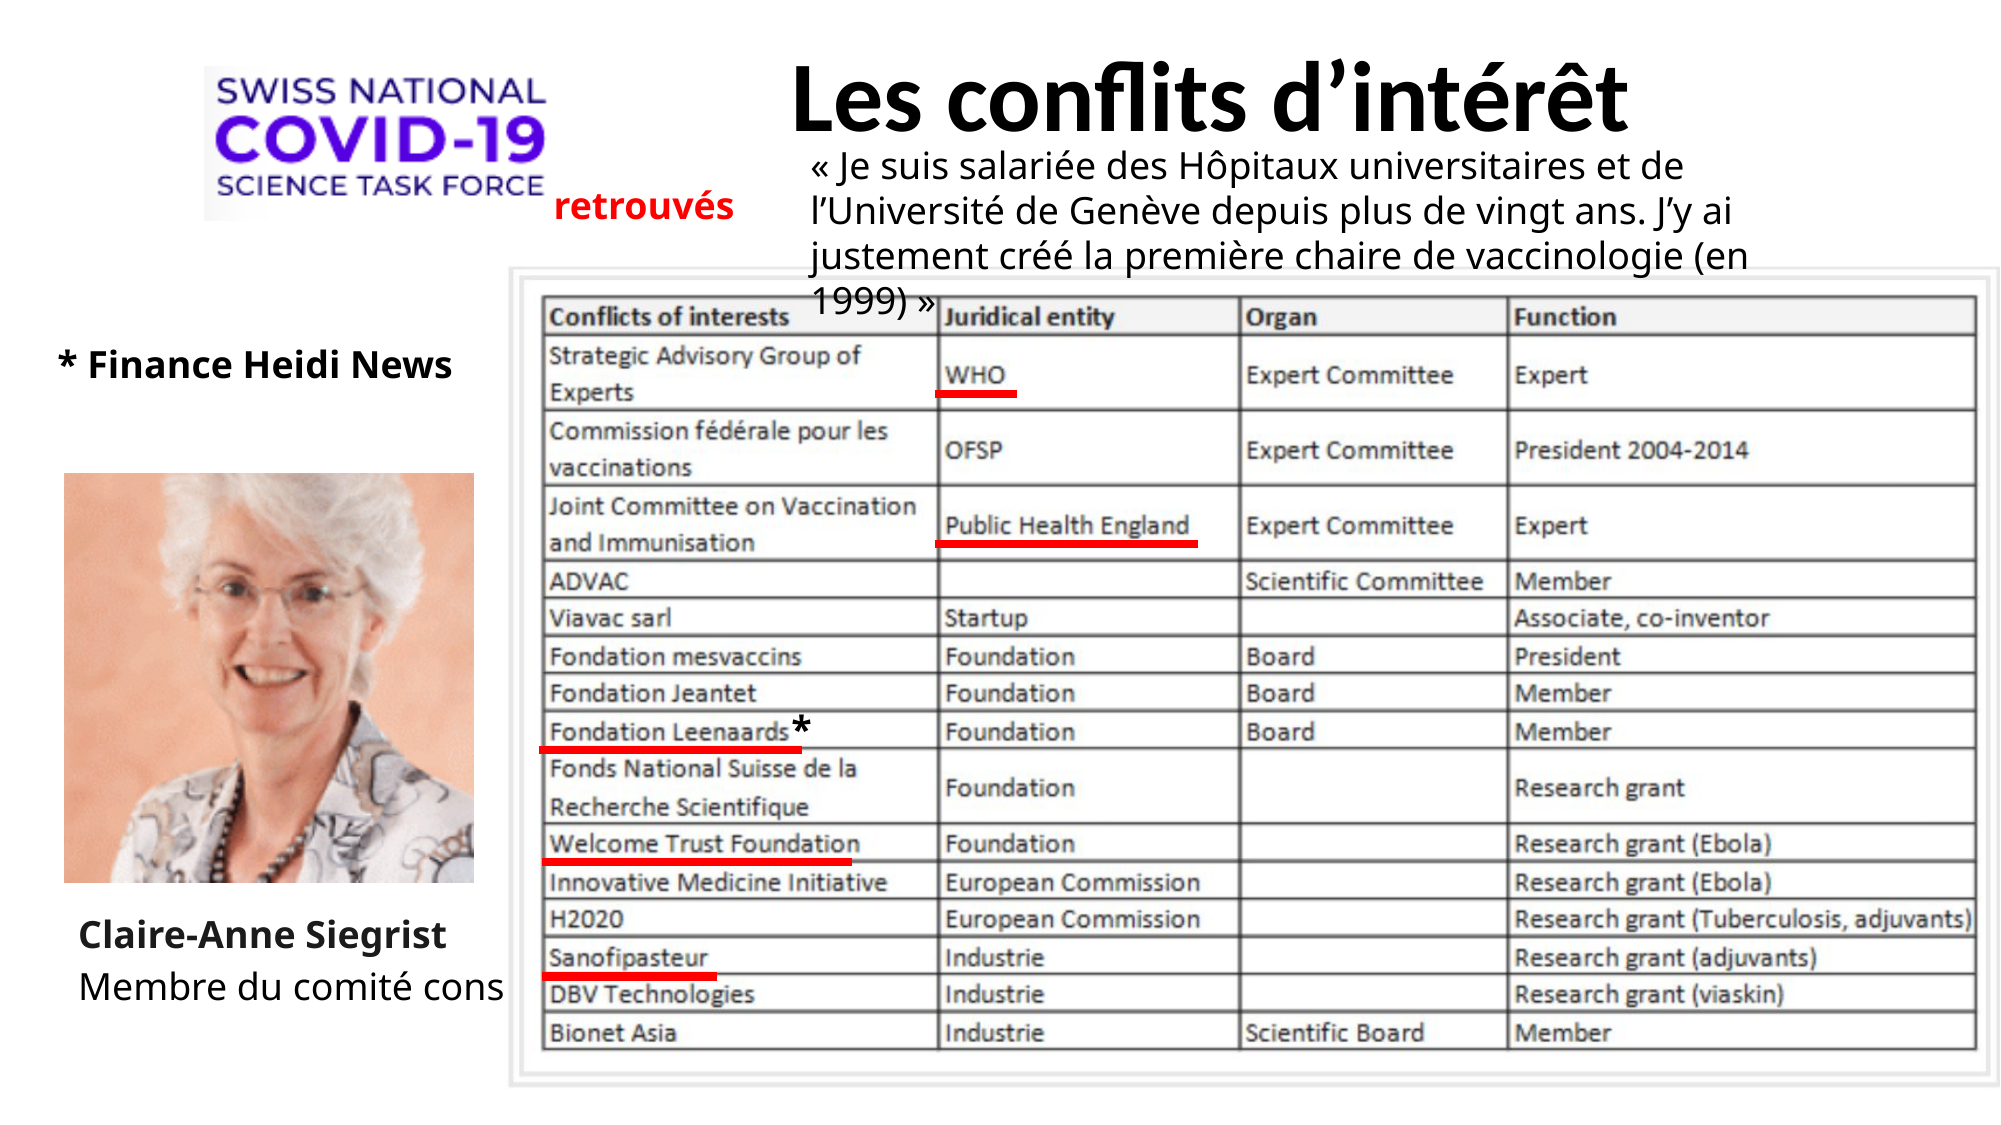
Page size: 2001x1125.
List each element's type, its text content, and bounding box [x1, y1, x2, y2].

text_box « Je suis salariée des Hôpitaux universitaires et de l’Université de Genève depuis plus de vingt ans. J’y ai justement créé la première chaire de vaccinologie (en 1999) » [795, 134, 1796, 286]
text_box * [776, 698, 1230, 759]
picture [204, 66, 578, 221]
text_box Claire-Anne Siegrist [63, 904, 504, 955]
picture [504, 266, 2000, 1090]
text_box Les conflits d’intérêt [776, 39, 1892, 161]
picture [64, 473, 474, 883]
text_box retrouvés [538, 175, 795, 266]
text_box * Finance Heidi News [42, 333, 496, 395]
text_box Membre du comité consultatif [63, 955, 504, 1016]
